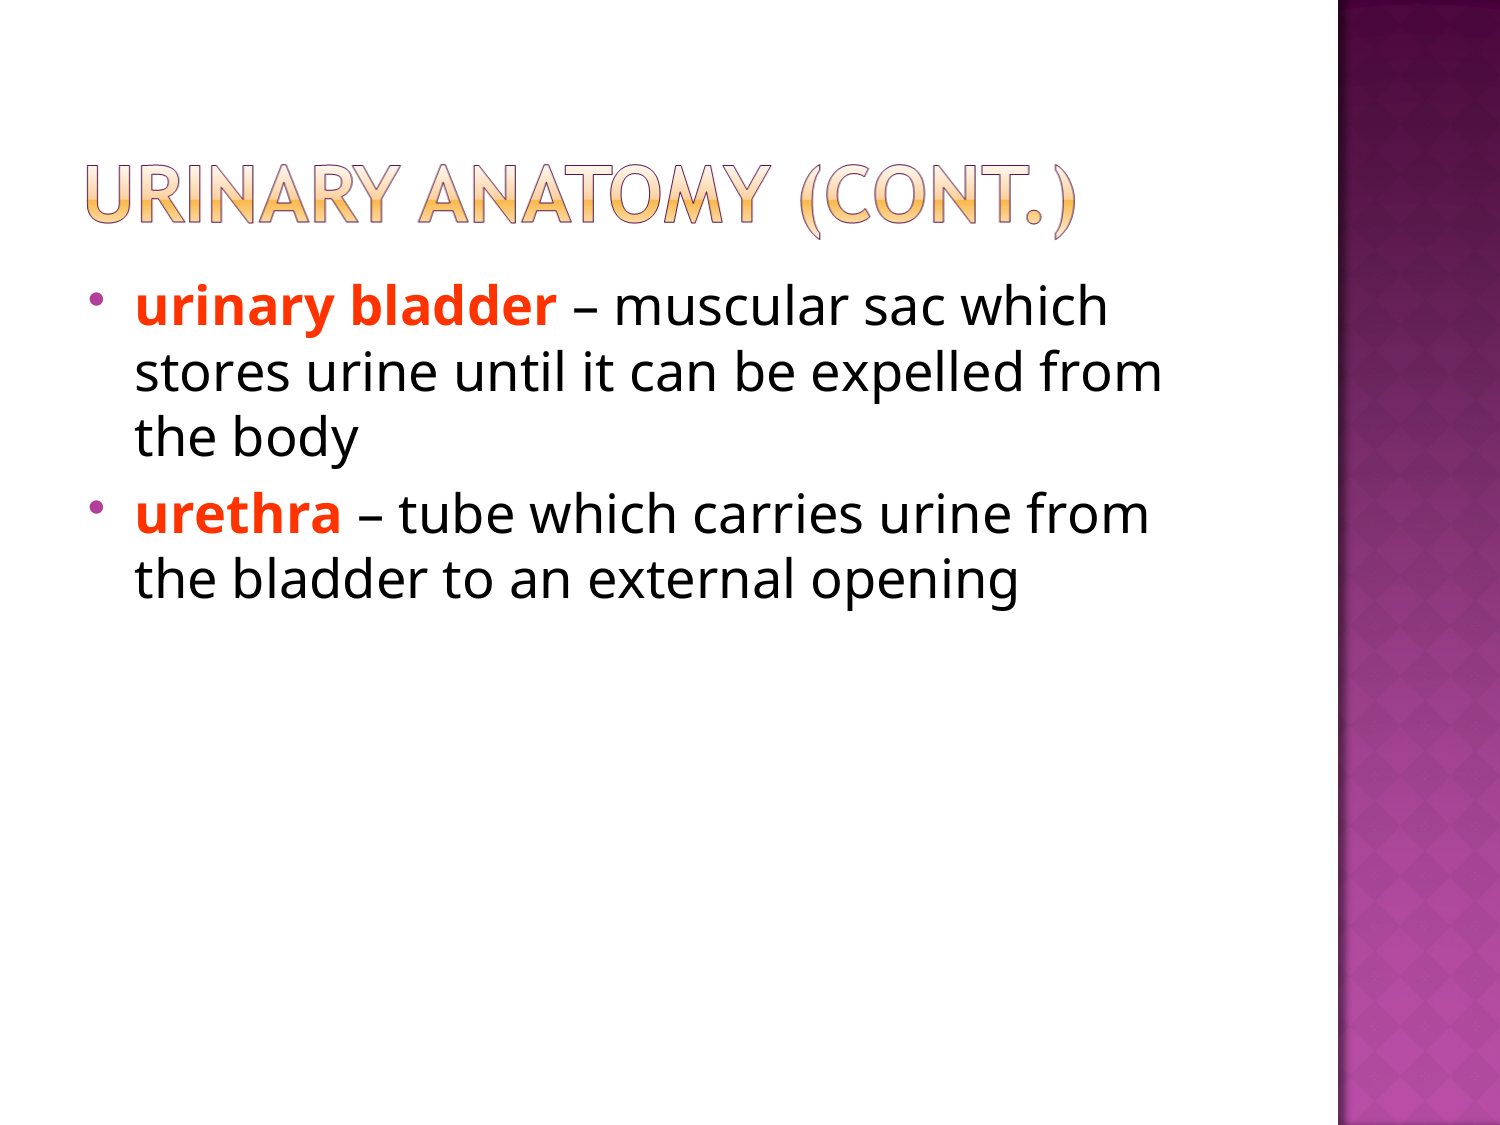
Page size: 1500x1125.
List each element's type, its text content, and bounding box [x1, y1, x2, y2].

picture [1337, 0, 1500, 1125]
list urinary bladder – muscular sac which stores urine until it can be expelled from the body urethra – tube which carries urine from the bladder to an external opening [75, 263, 1263, 1060]
text_box [34, 52, 1265, 241]
